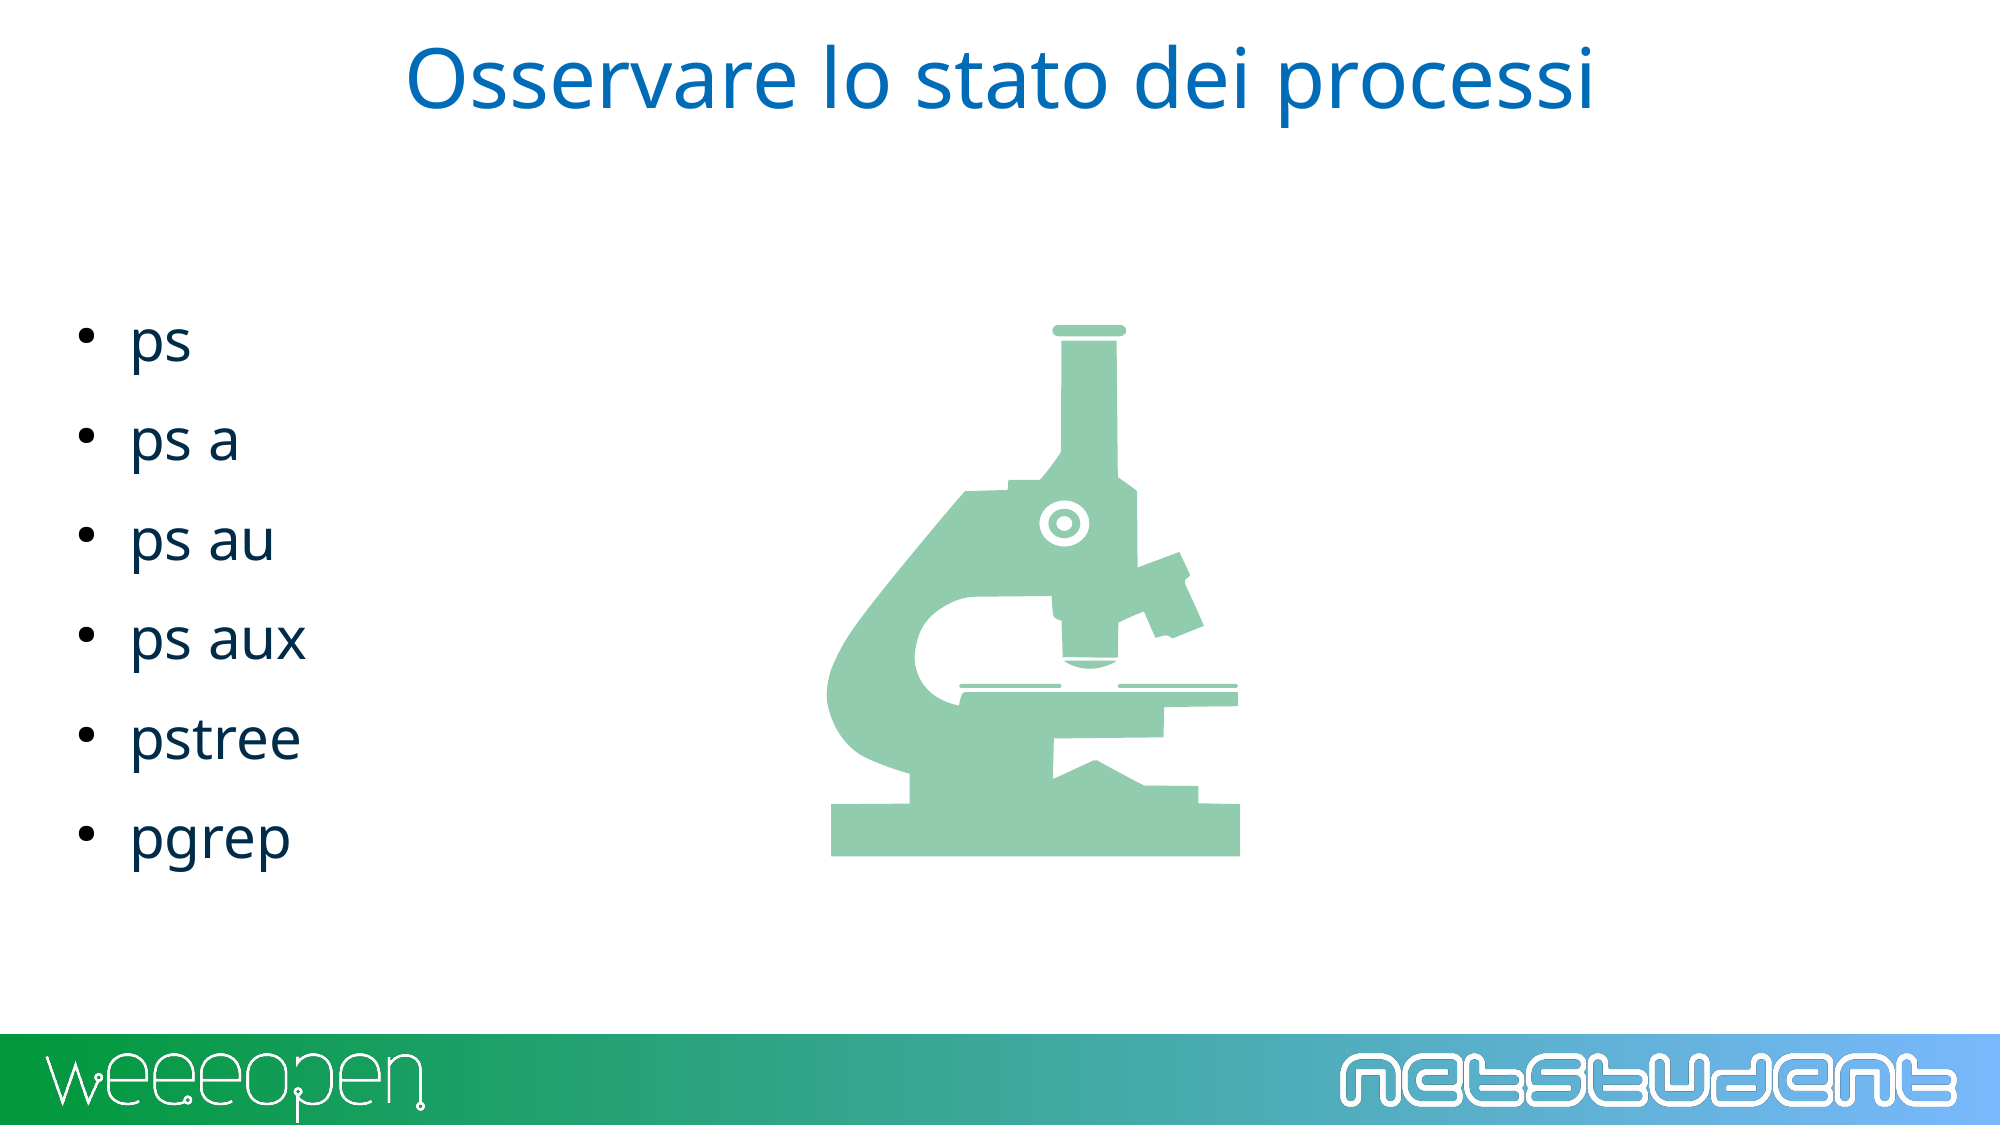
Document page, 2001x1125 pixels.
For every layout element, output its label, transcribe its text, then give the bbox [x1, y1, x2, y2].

list ps ps a ps au ps aux pstree pgrep [43, 295, 1959, 1010]
text_box [826, 340, 1241, 857]
picture [1340, 1053, 1957, 1107]
title Osservare lo stato dei processi [43, 29, 1959, 247]
text_box [959, 683, 1062, 688]
picture [45, 1053, 425, 1123]
text_box [1052, 324, 1127, 337]
text_box [1064, 660, 1117, 669]
text_box [1117, 683, 1238, 688]
